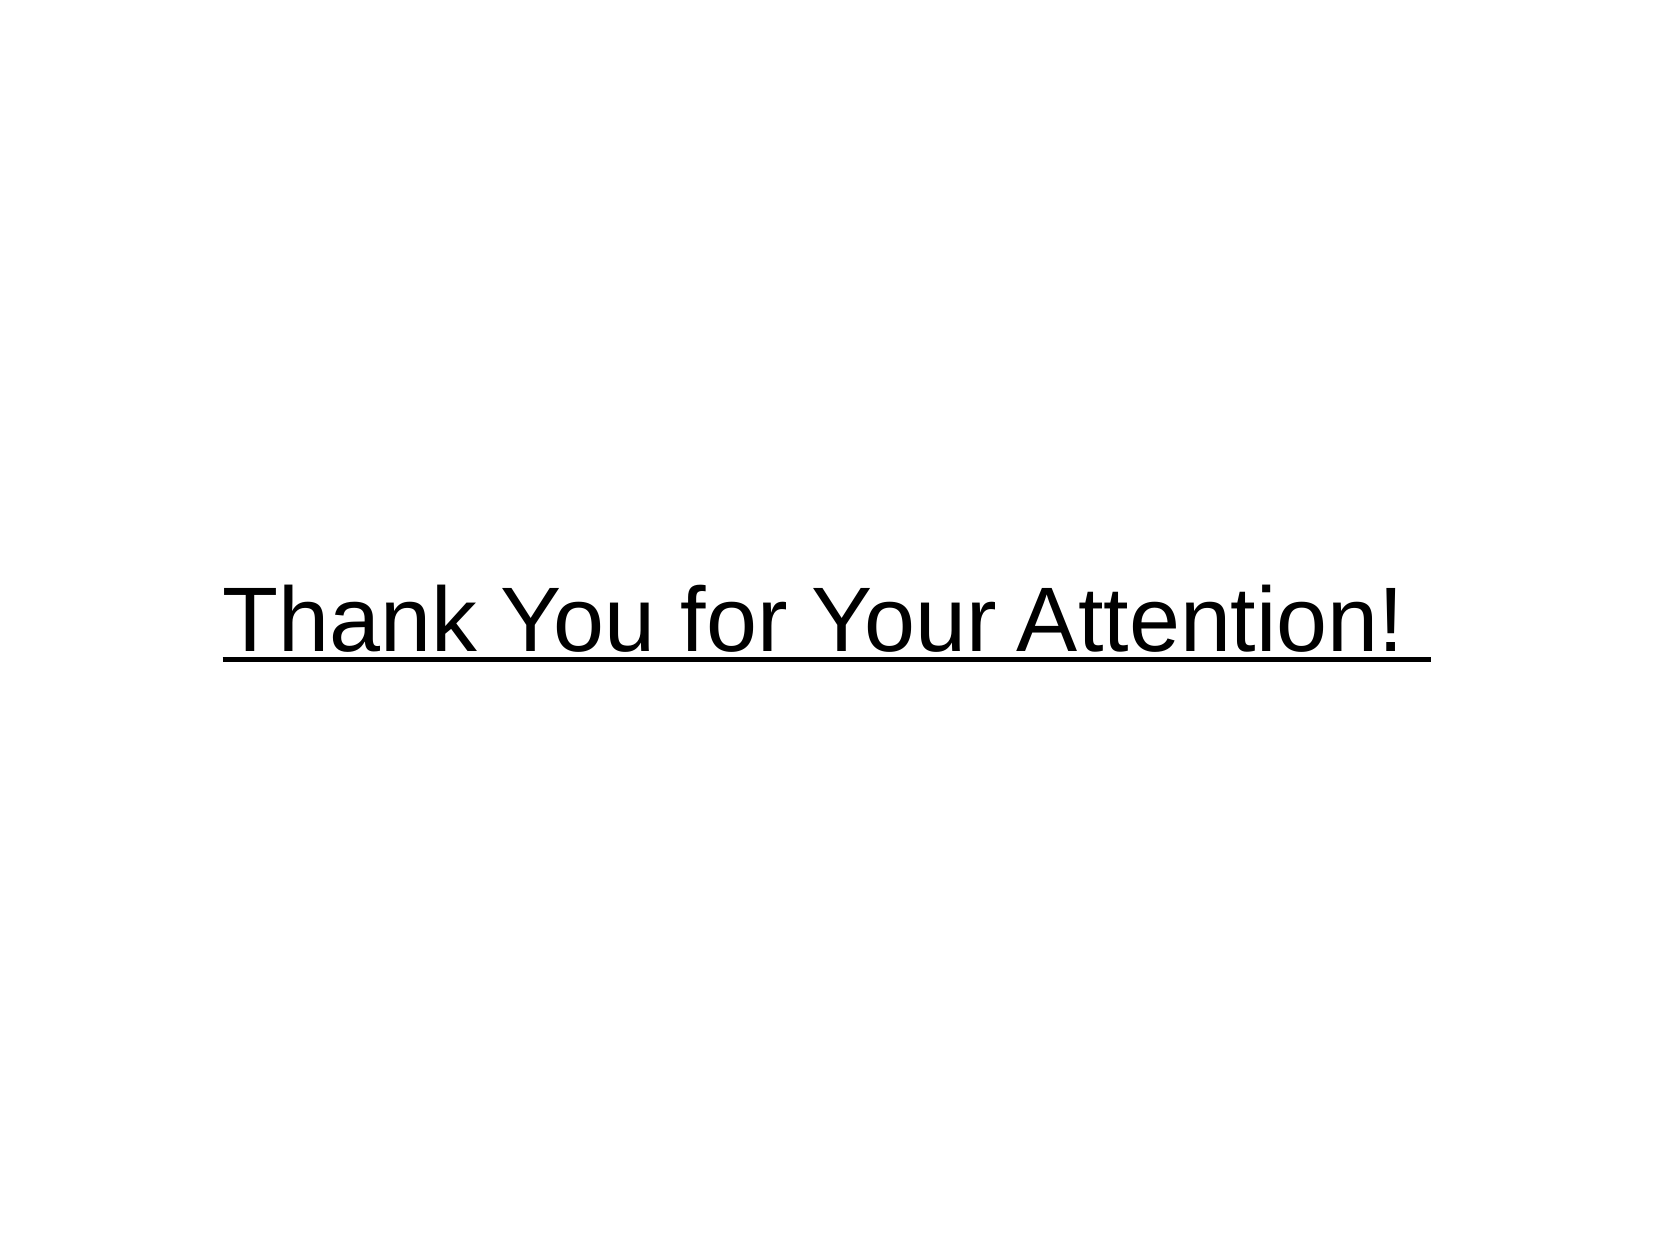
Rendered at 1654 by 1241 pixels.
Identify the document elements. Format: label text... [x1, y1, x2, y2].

title Thank You for Your Attention! [222, 568, 1432, 672]
